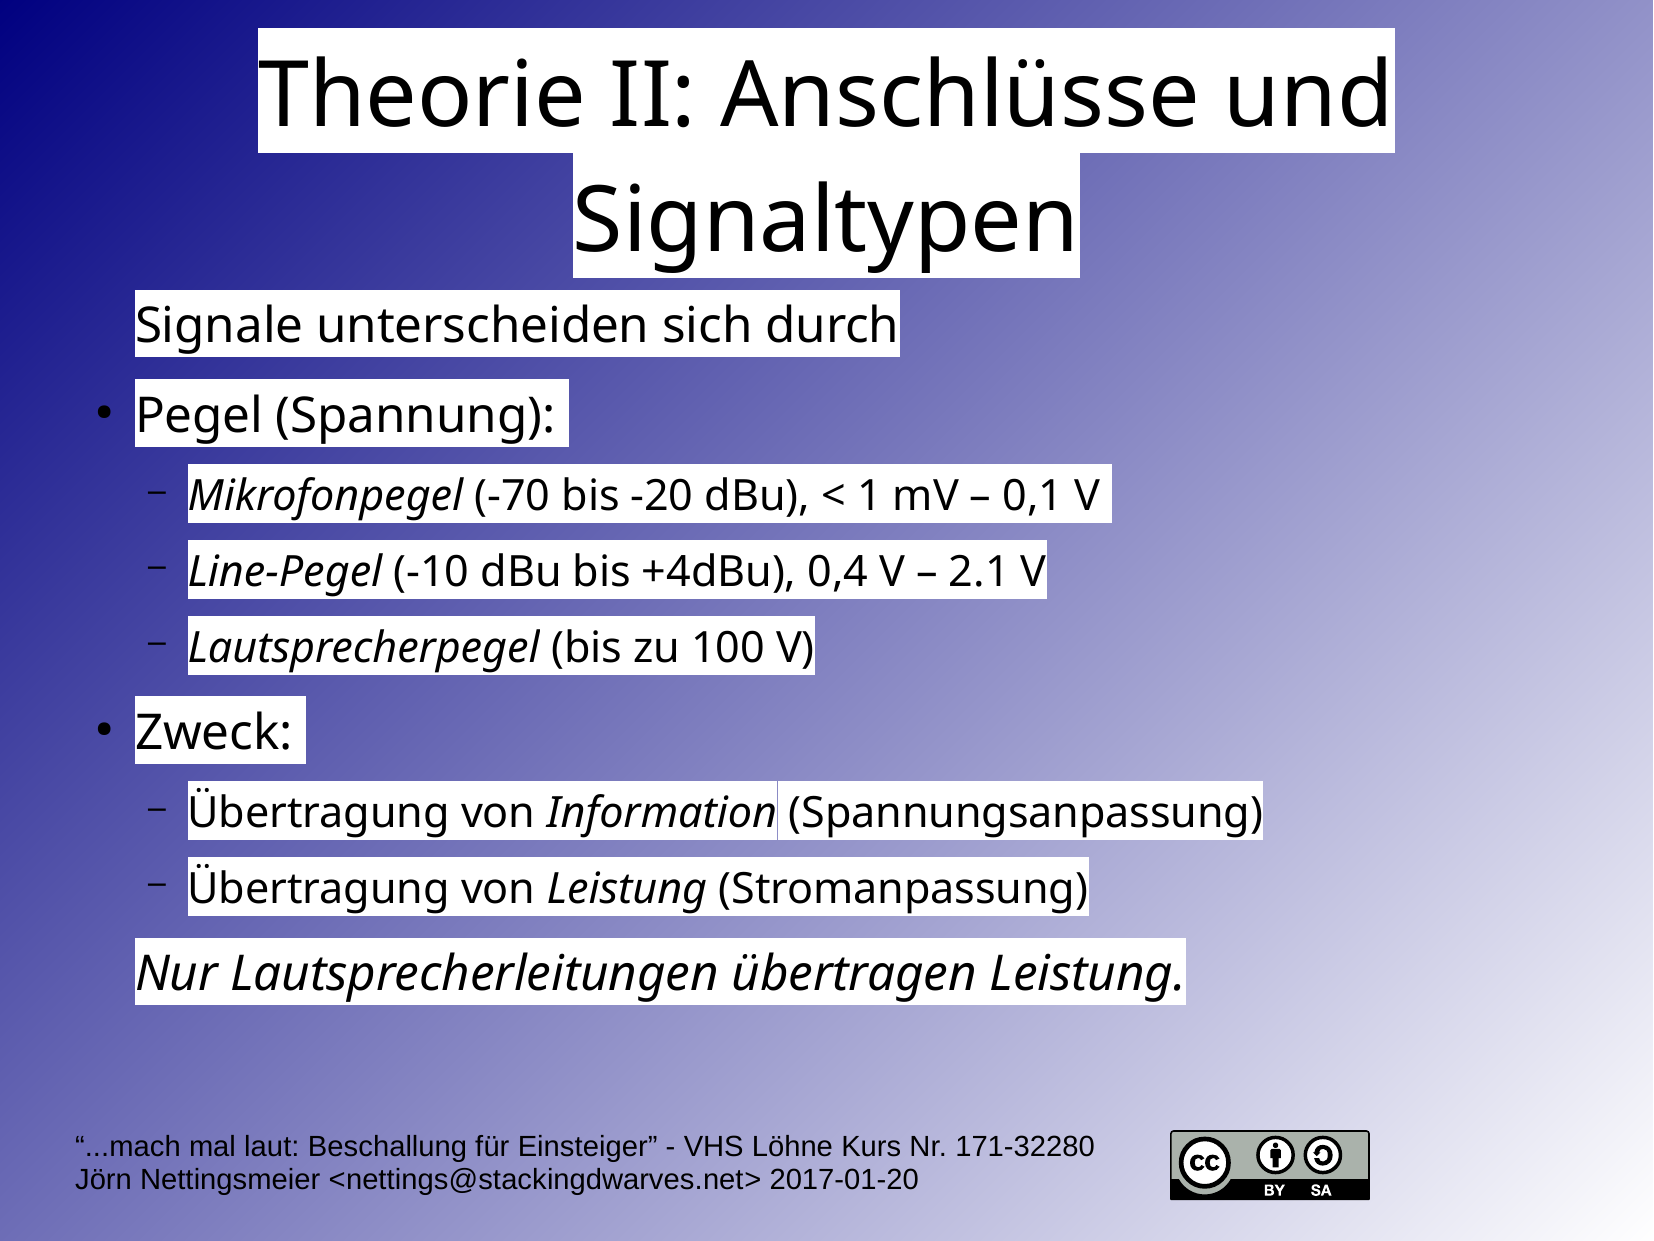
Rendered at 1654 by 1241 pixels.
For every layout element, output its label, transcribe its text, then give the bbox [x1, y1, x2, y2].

title Theorie II: Anschlüsse und Signaltypen [82, 49, 1571, 257]
list Signale unterscheiden sich durch Pegel (Spannung): Mikrofonpegel (-70 bis -20 dBu), < 1 mV – 0,1 V Line-Pegel (-10 dBu bis +4dBu), 0,4 V – 2.1 V Lautsprecherpegel (bis zu 100 V) Zweck: Übertragung von Information (Spannungsanpassung) Übertragung von Leistung (Stromanpassung) Nur Lautsprecherleitungen übertragen Leistung. [82, 290, 1571, 1010]
